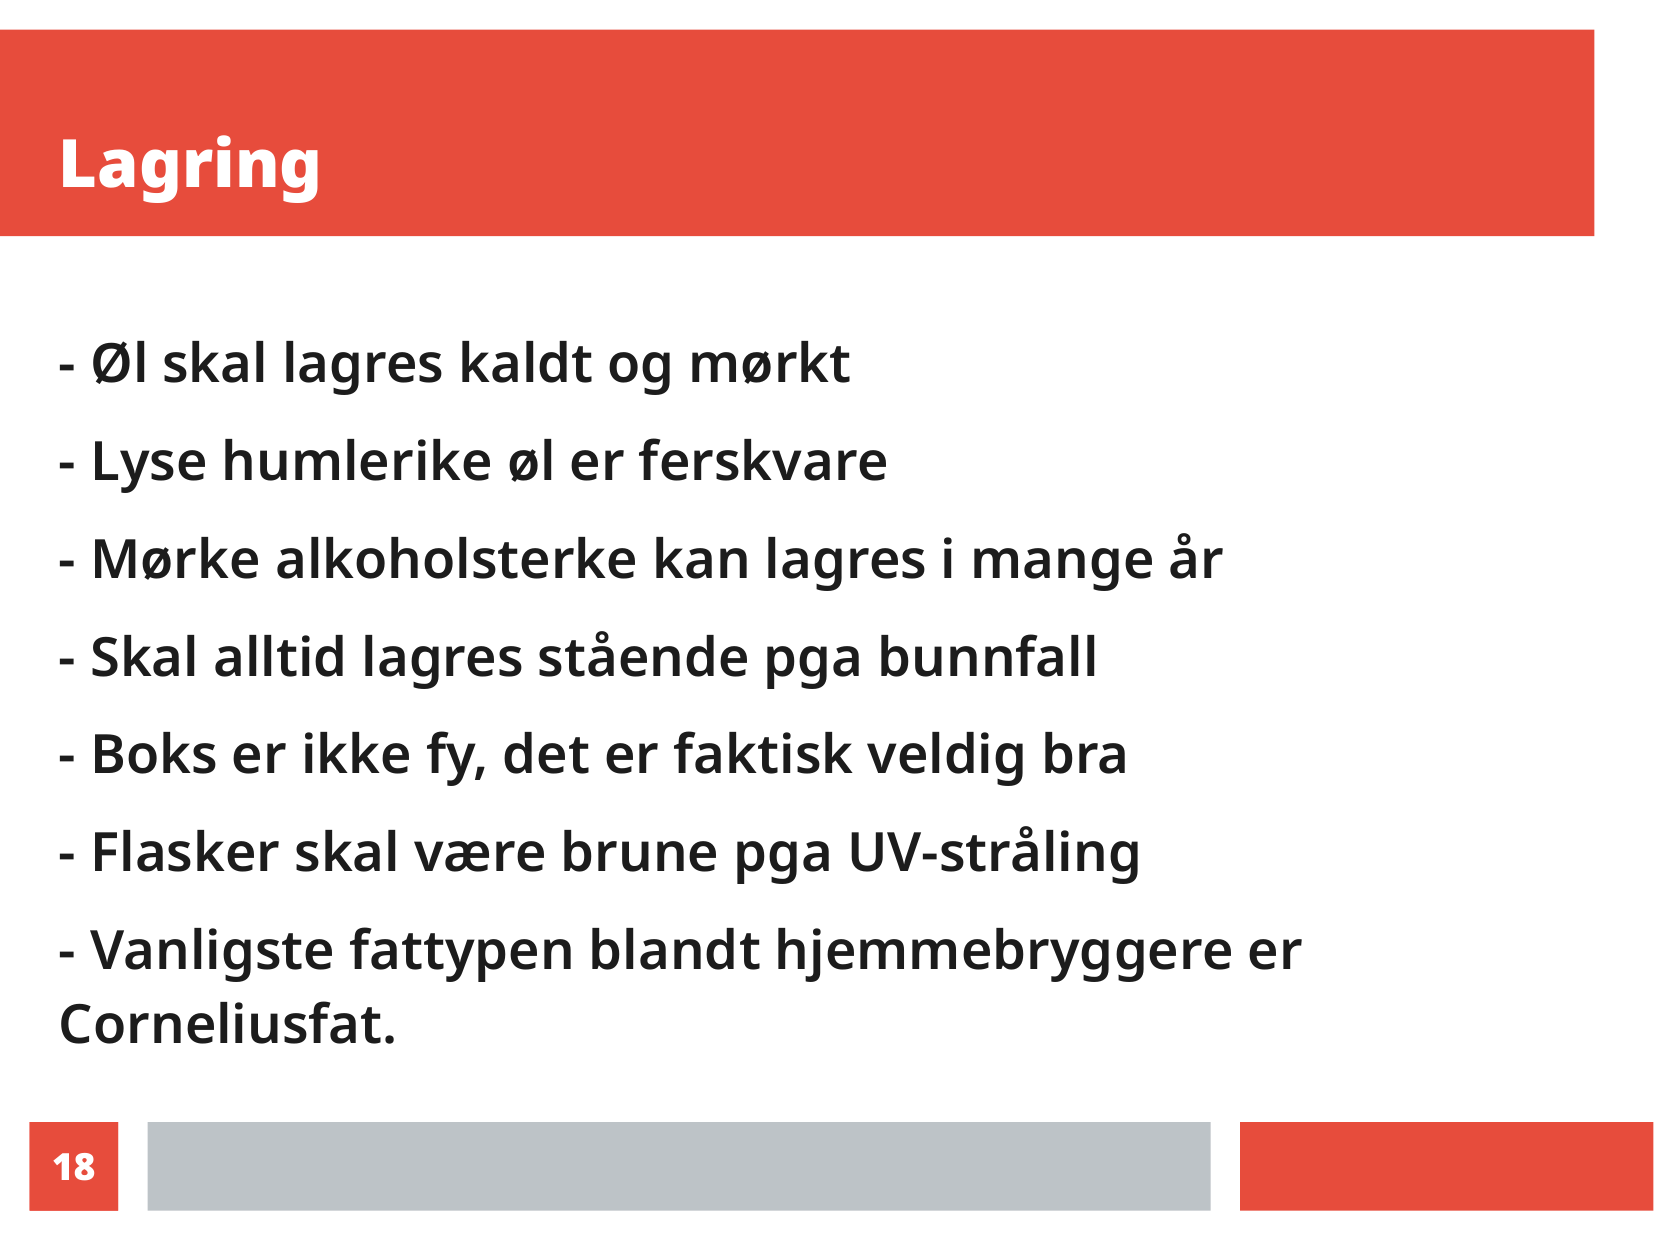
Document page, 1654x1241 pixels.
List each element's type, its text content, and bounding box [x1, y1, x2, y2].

list - Øl skal lagres kaldt og mørkt - Lyse humlerike øl er ferskvare - Mørke alkoholsterke kan lagres i mange år - Skal alltid lagres stående pga bunnfall - Boks er ikke fy, det er faktisk veldig bra - Flasker skal være brune pga UV-stråling - Vanligste fattypen blandt hjemmebryggere er Corneliusfat. [59, 324, 1565, 1093]
title Lagring [59, 59, 1595, 207]
